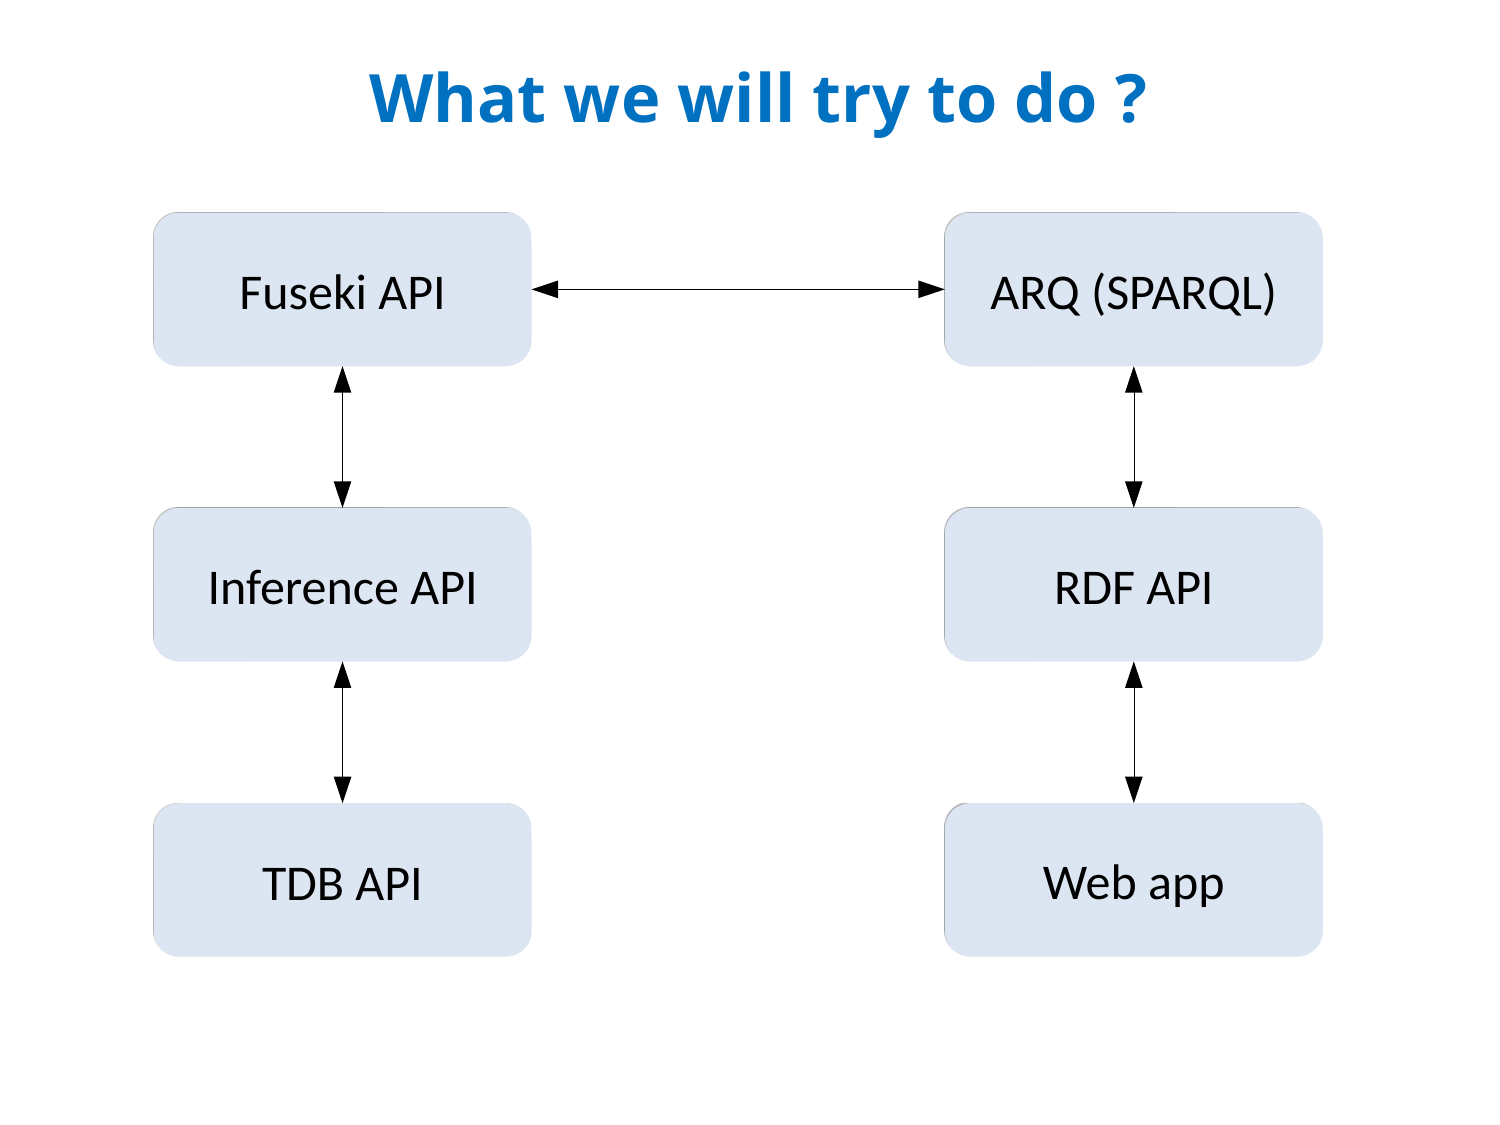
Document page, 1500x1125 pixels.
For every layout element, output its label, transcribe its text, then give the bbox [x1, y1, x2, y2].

text_box RDF API [944, 507, 1323, 662]
text_box TDB API [153, 803, 532, 957]
text_box Web app [944, 803, 1323, 957]
title What we will try to do ? [75, 45, 1425, 149]
text_box Fuseki API [153, 212, 532, 367]
text_box ARQ (SPARQL) [944, 212, 1323, 367]
text_box Inference API [153, 507, 532, 662]
